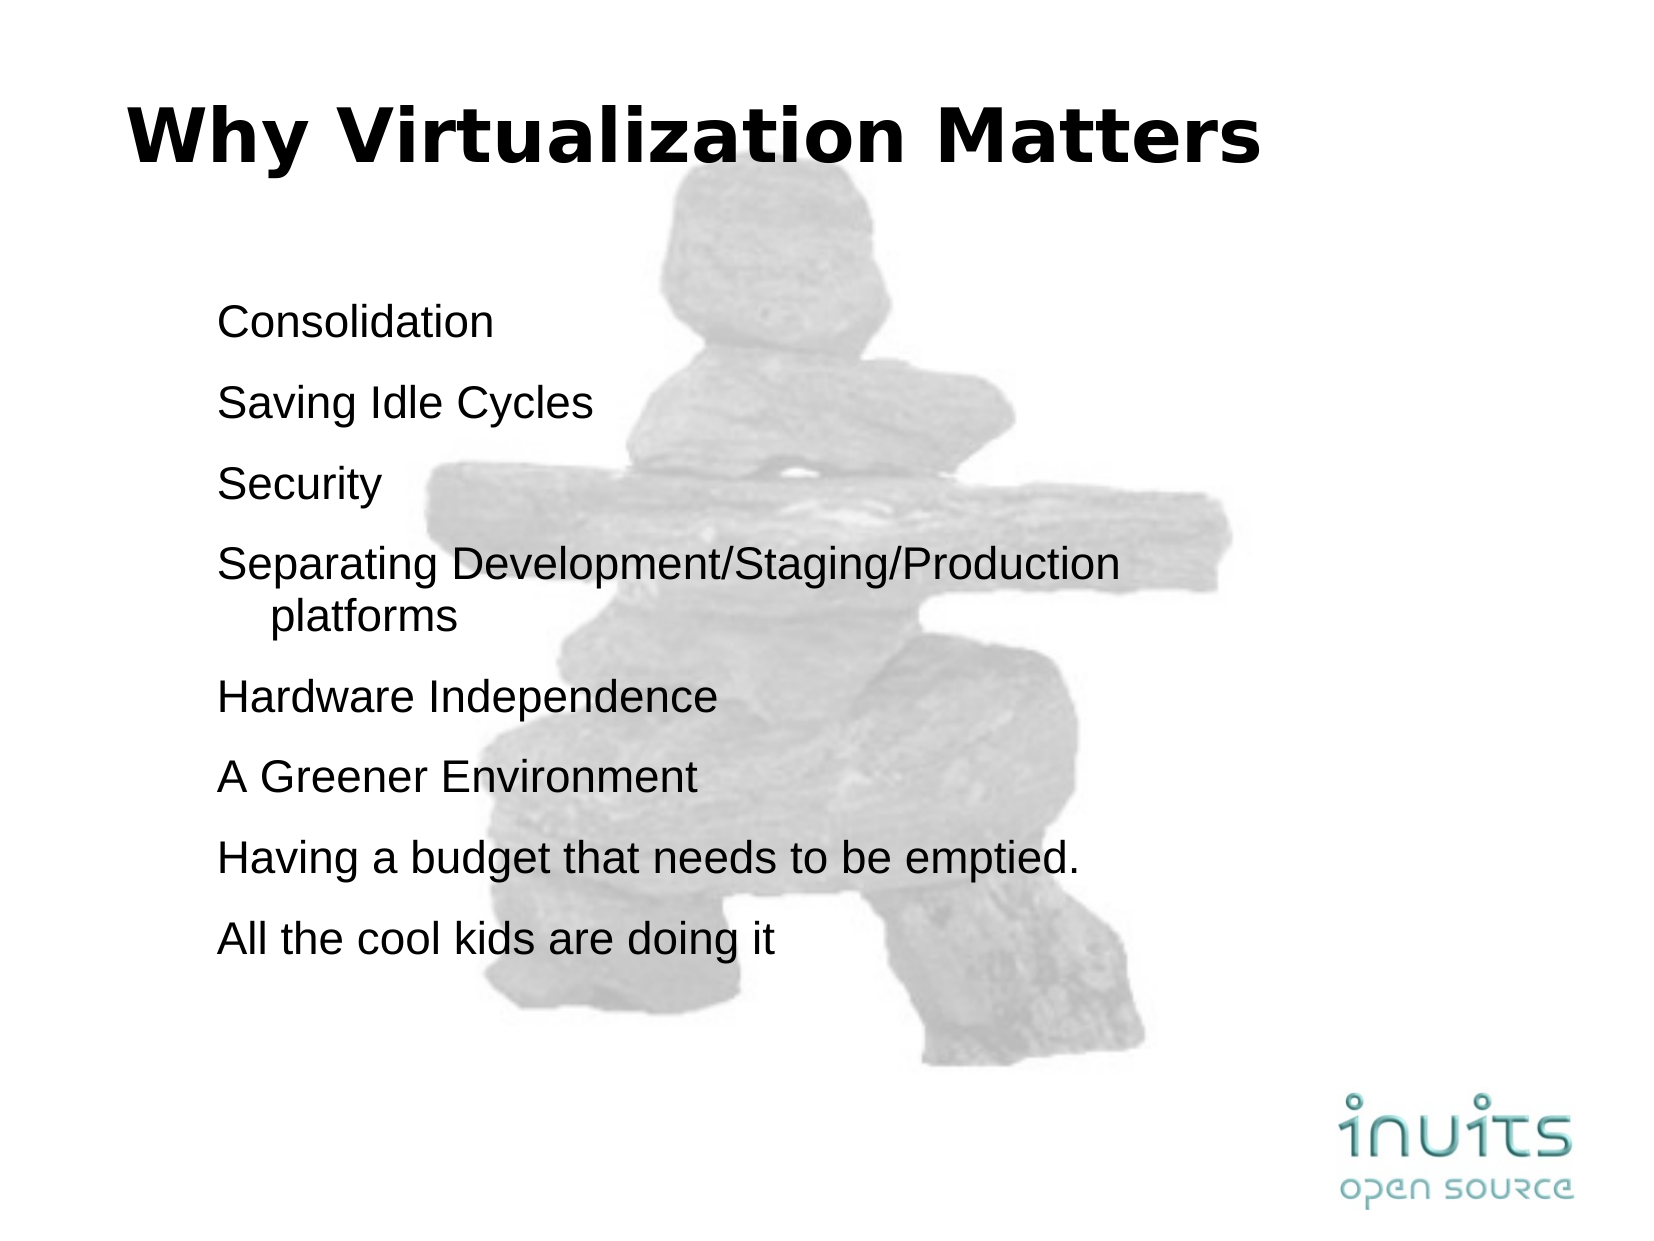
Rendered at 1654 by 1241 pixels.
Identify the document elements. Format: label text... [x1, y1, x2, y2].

picture [1337, 1087, 1576, 1210]
list Consolidation Saving Idle Cycles Security Separating Development/Staging/Production platforms Hardware Independence A Greener Environment Having a budget that needs to be emptied. All the cool kids are doing it [199, 296, 1266, 1200]
title Why Virtualization Matters [110, 85, 1291, 207]
picture [337, 112, 1298, 1120]
